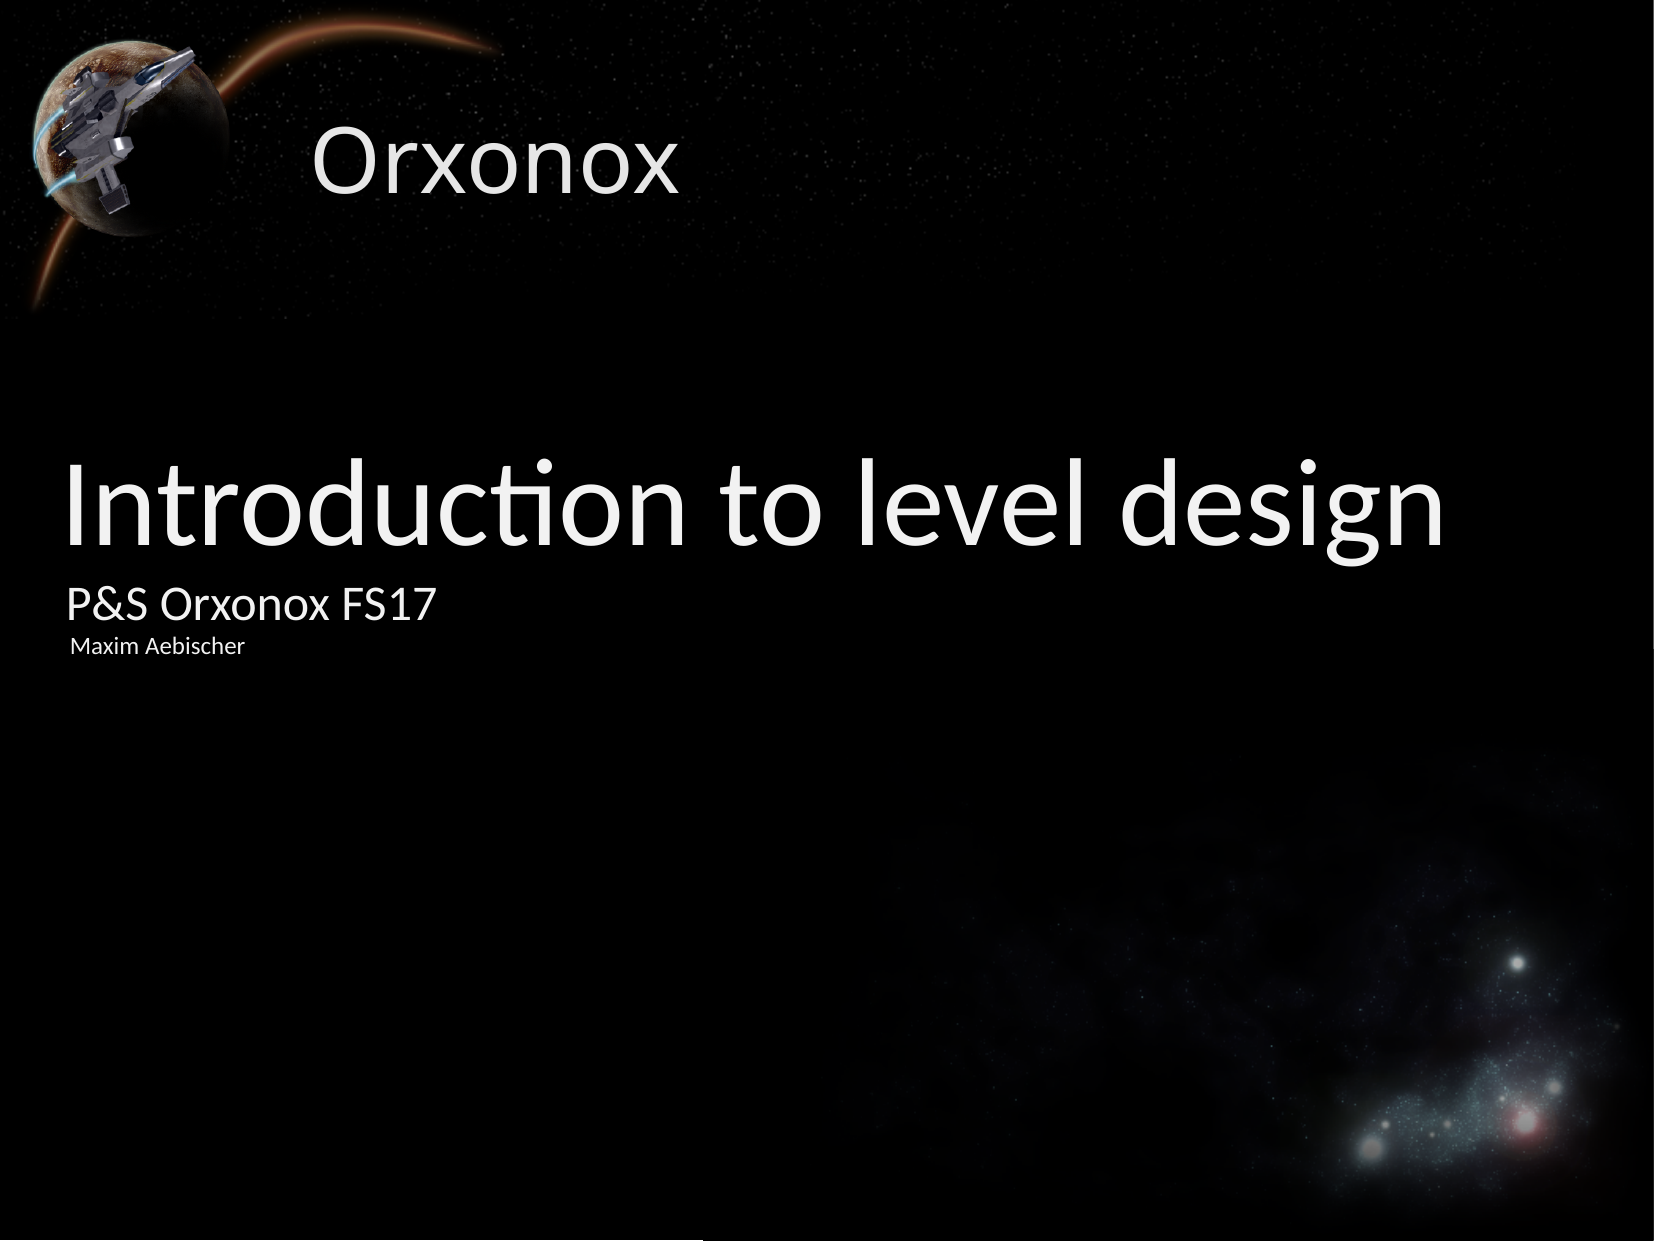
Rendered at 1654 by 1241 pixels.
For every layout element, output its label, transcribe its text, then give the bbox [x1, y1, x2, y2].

title Introduction to level design [60, 344, 1591, 646]
picture [0, 0, 1607, 443]
list P&S Orxonox FS17 [65, 570, 501, 646]
picture [703, 649, 1654, 1241]
text_box Maxim Aebischer [70, 630, 481, 695]
